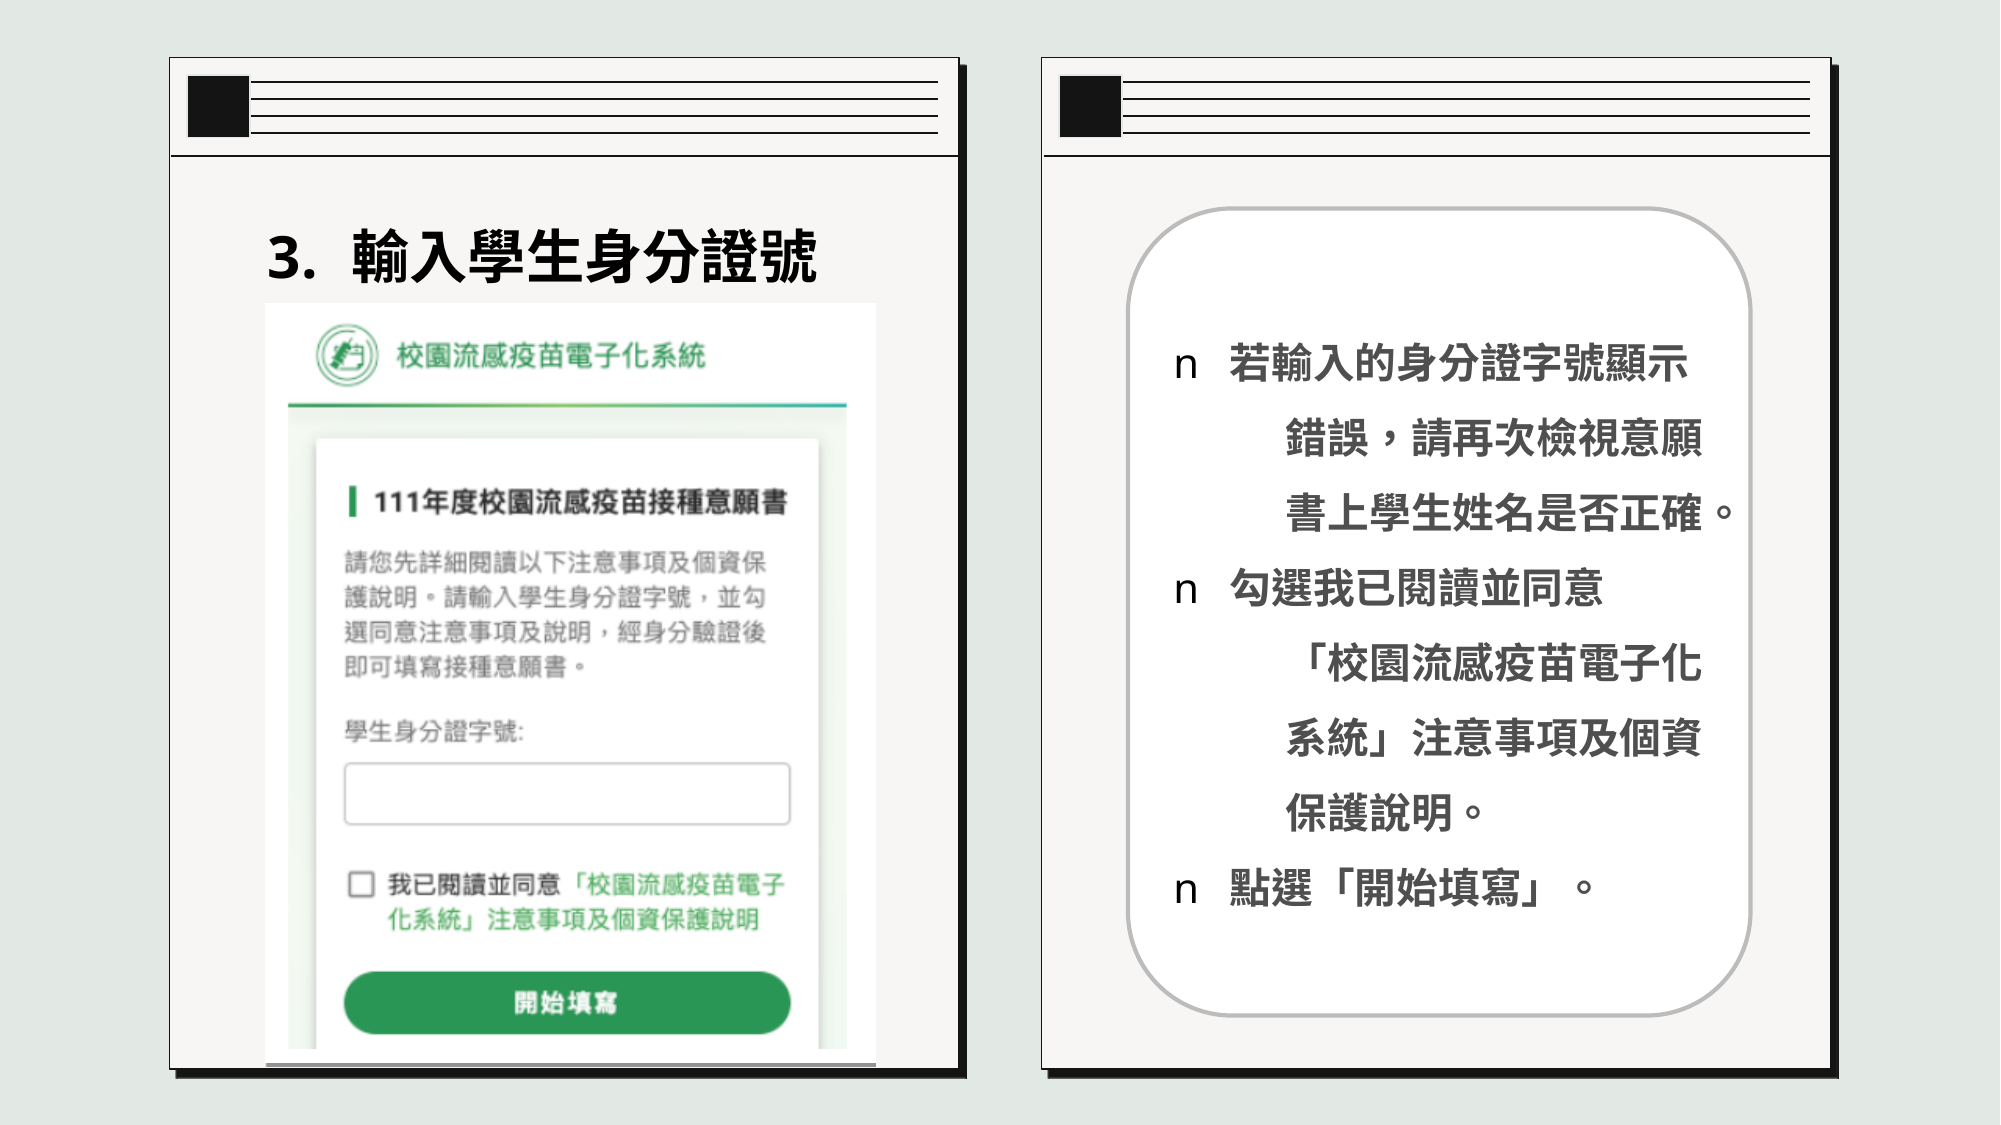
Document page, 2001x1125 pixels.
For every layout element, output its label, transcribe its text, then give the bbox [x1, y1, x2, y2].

text_box 若輸入的身分證字號顯示錯誤，請再次檢視意願書上學生姓名是否正確。 勾選我已閱讀並同意 「校園流感疫苗電子化系統」注意事項及個資保護說明。 點選「開始填寫」。 [1127, 208, 1751, 1016]
picture [279, 317, 861, 1049]
text_box 輸入學生身分證號 [251, 177, 866, 526]
